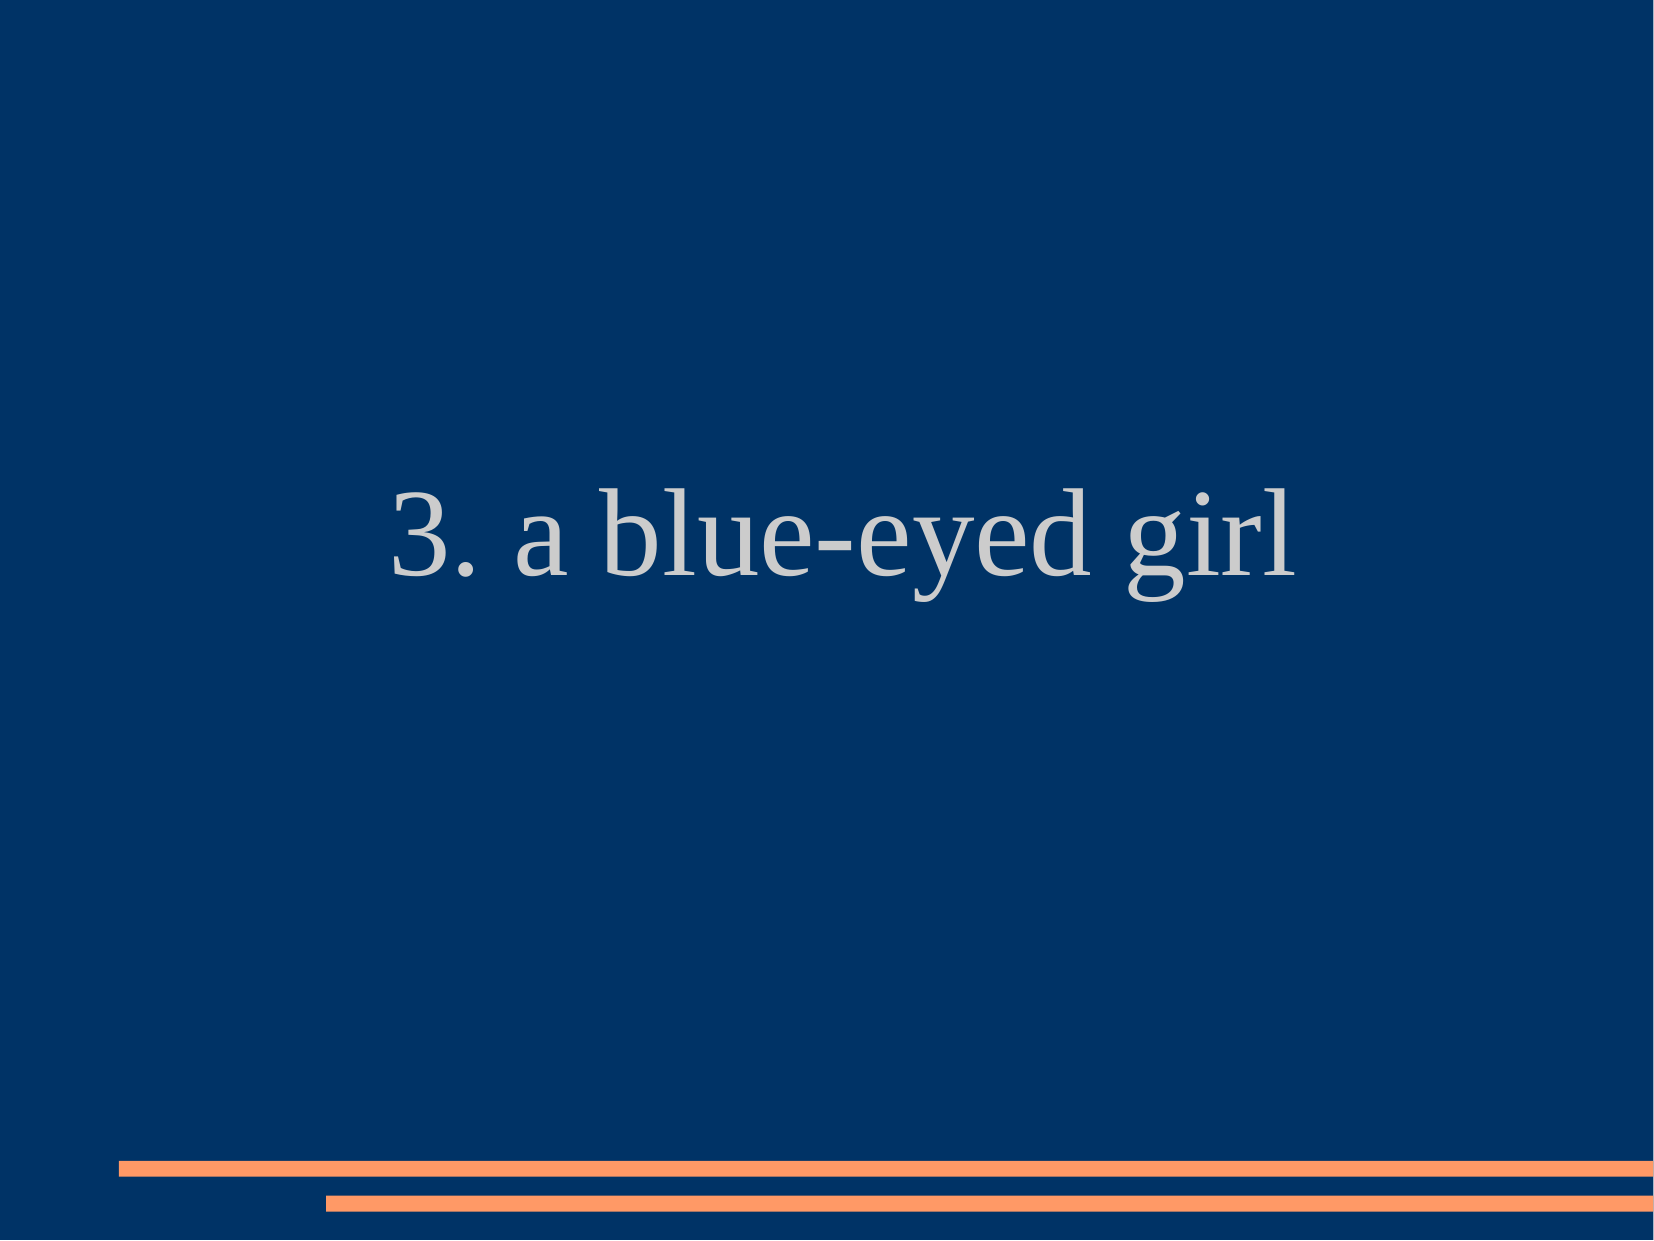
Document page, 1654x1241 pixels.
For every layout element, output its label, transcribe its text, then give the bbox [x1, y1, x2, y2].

subtitle 3. a blue-eyed girl [121, 229, 1561, 1241]
